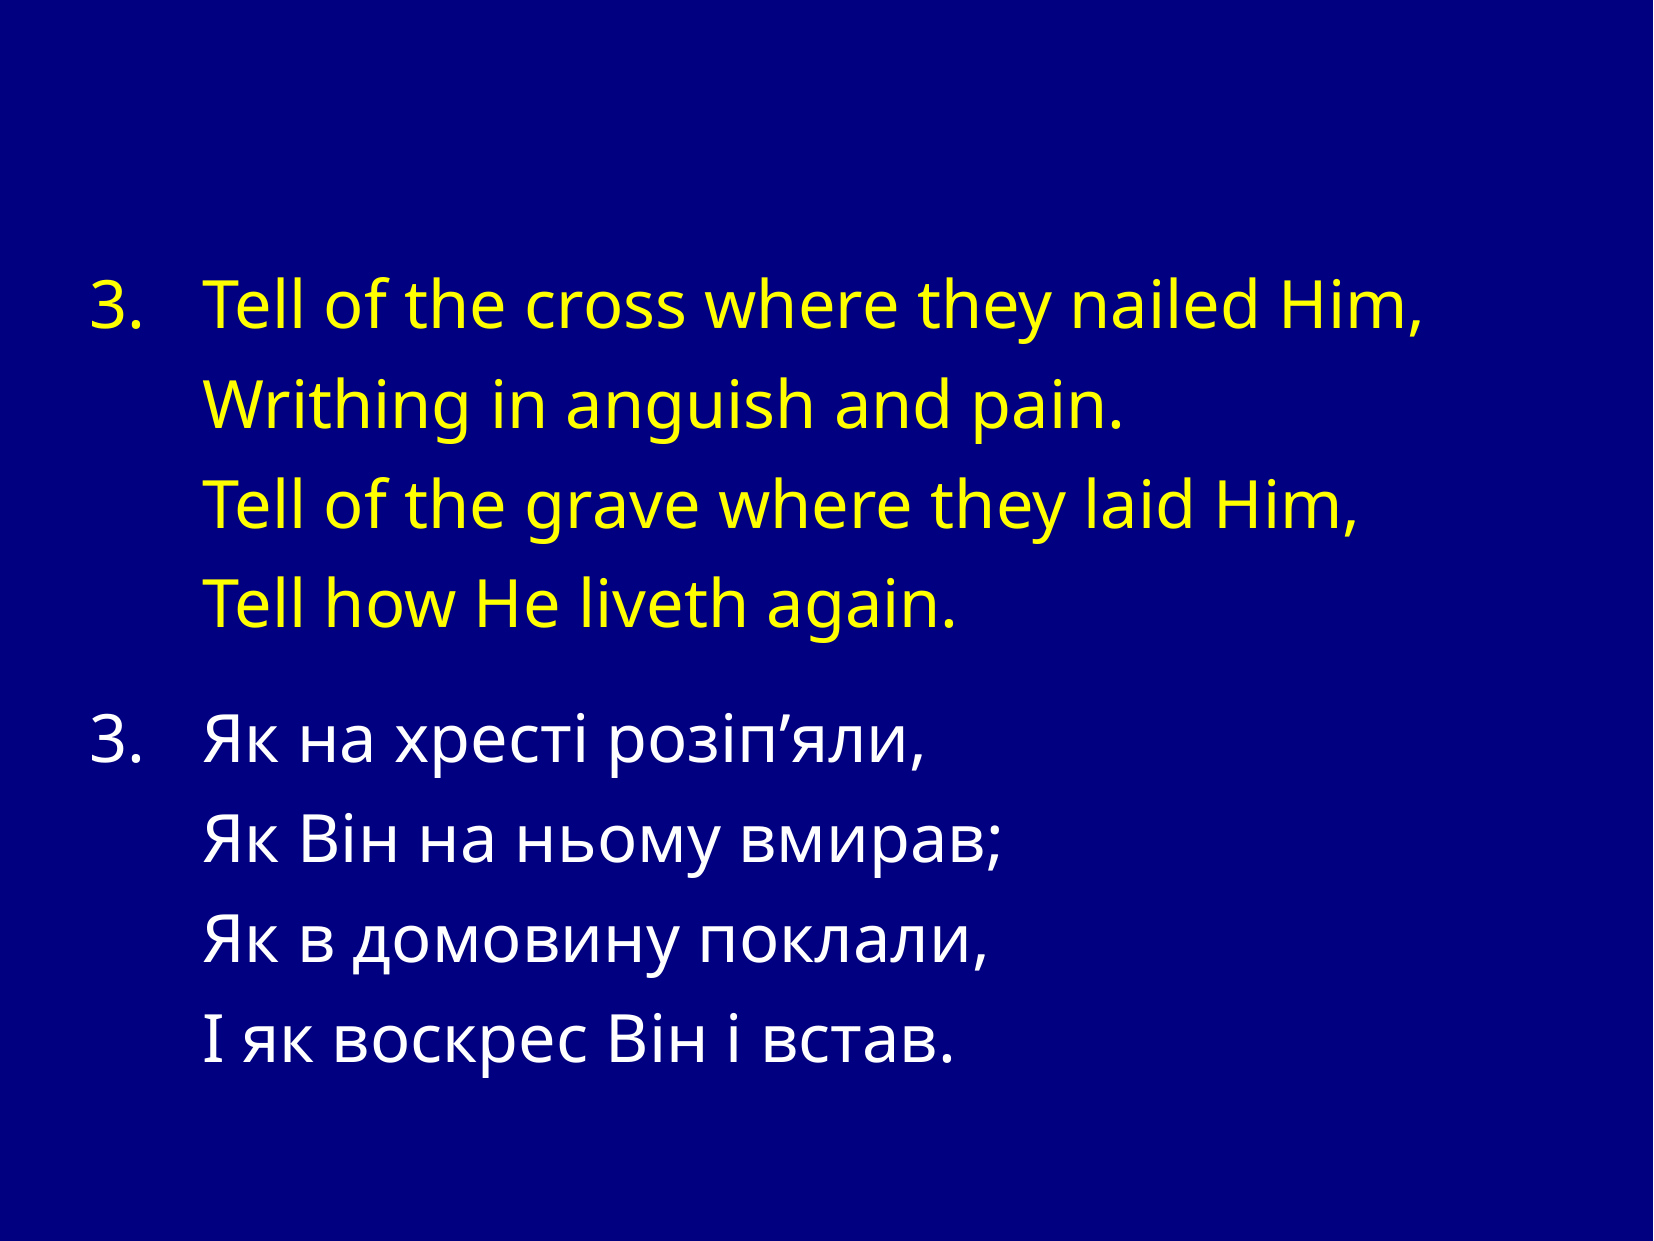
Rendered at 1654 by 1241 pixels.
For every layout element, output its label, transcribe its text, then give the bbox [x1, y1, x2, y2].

text_box 3. Tell of the cross where they nailed Him, Writhing in anguish and pain. Tell of the grave where they laid Him, Tell how He liveth again. [75, 150, 1576, 638]
text_box 3. Як на хресті розіп’яли, Як Він на ньому вмирав; Як в домовину поклали, І як воскрес Він і встав. [75, 675, 1576, 1163]
